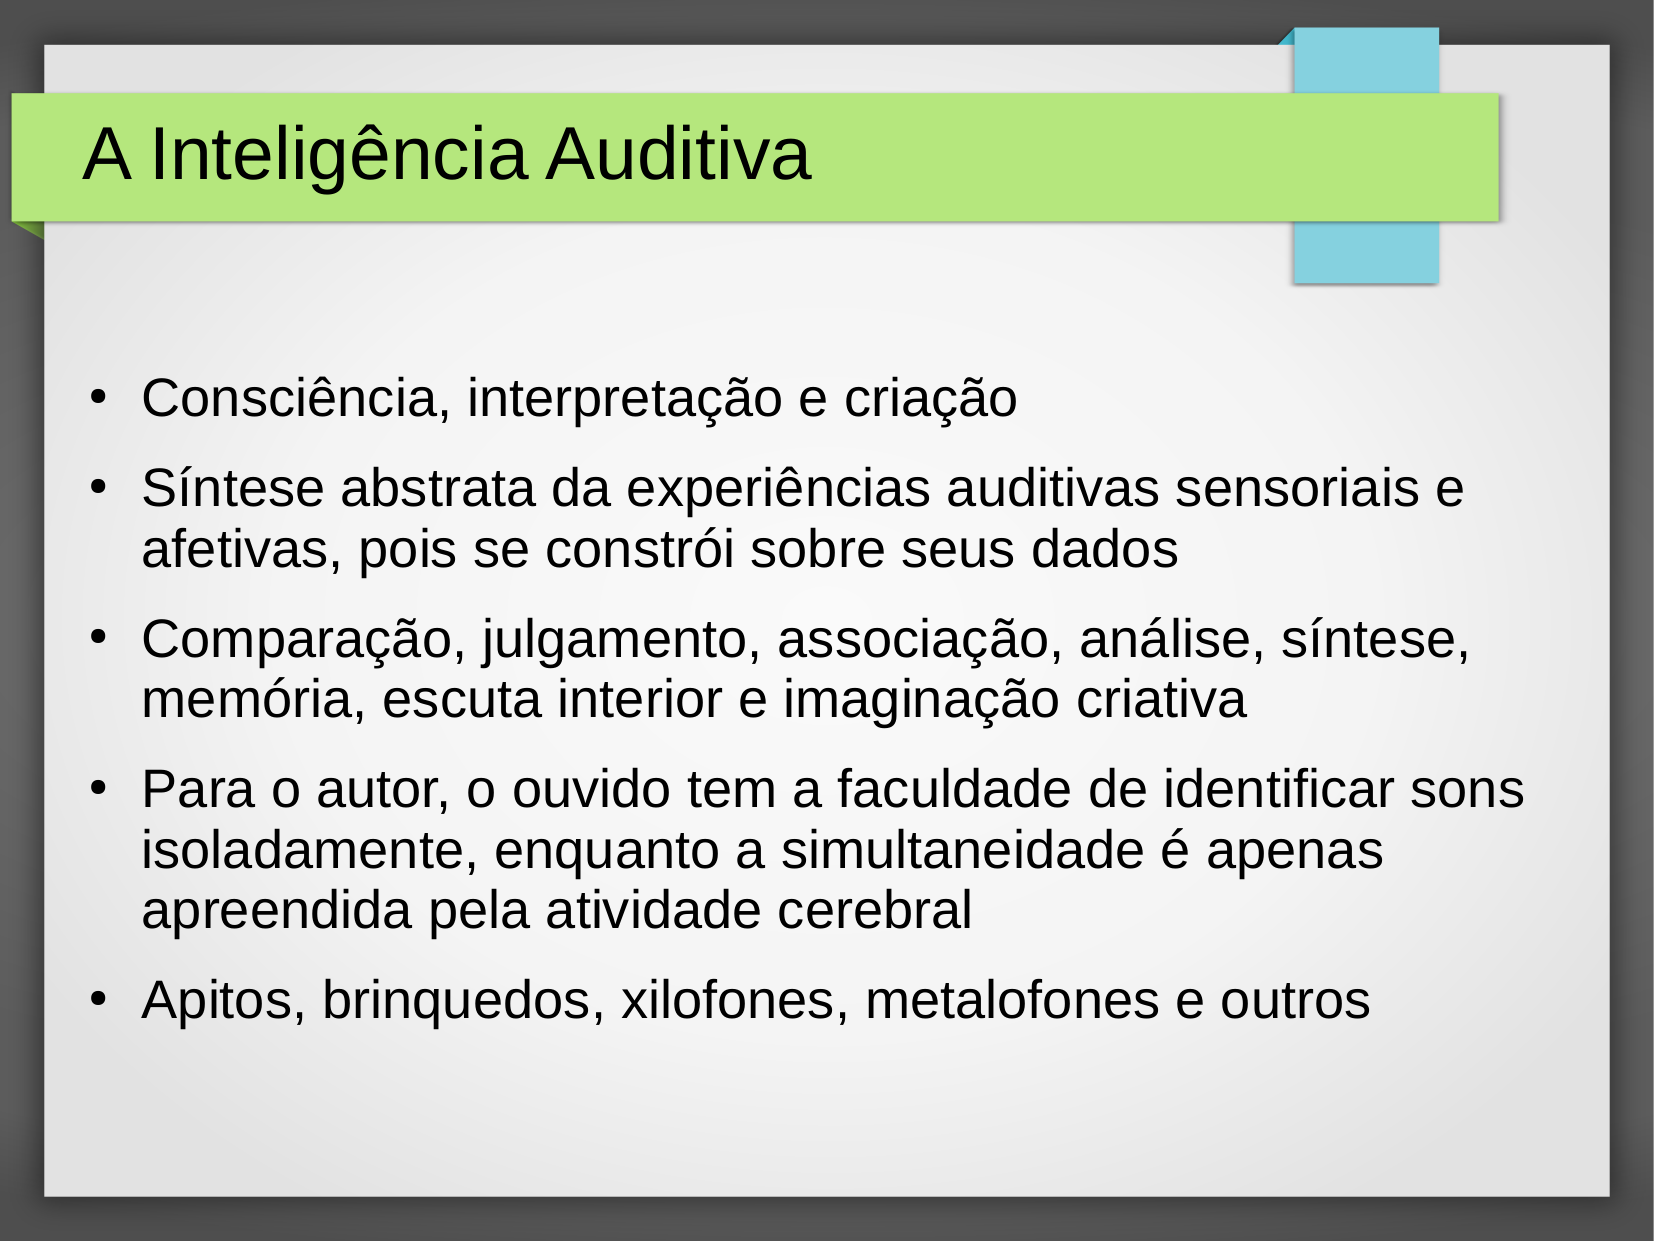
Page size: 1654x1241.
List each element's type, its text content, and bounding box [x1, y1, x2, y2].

picture [0, 0, 1654, 1241]
list Consciência, interpretação e criação Síntese abstrata da experiências auditivas sensoriais e afetivas, pois se constrói sobre seus dados Comparação, julgamento, associação, análise, síntese, memória, escuta interior e imaginação criativa Para o autor, o ouvido tem a faculdade de identificar sons isoladamente, enquanto a simultaneidade é apenas apreendida pela atividade cerebral Apitos, brinquedos, xilofones, metalofones e outros [70, 367, 1560, 1087]
title A Inteligência Auditiva [82, 94, 1264, 213]
